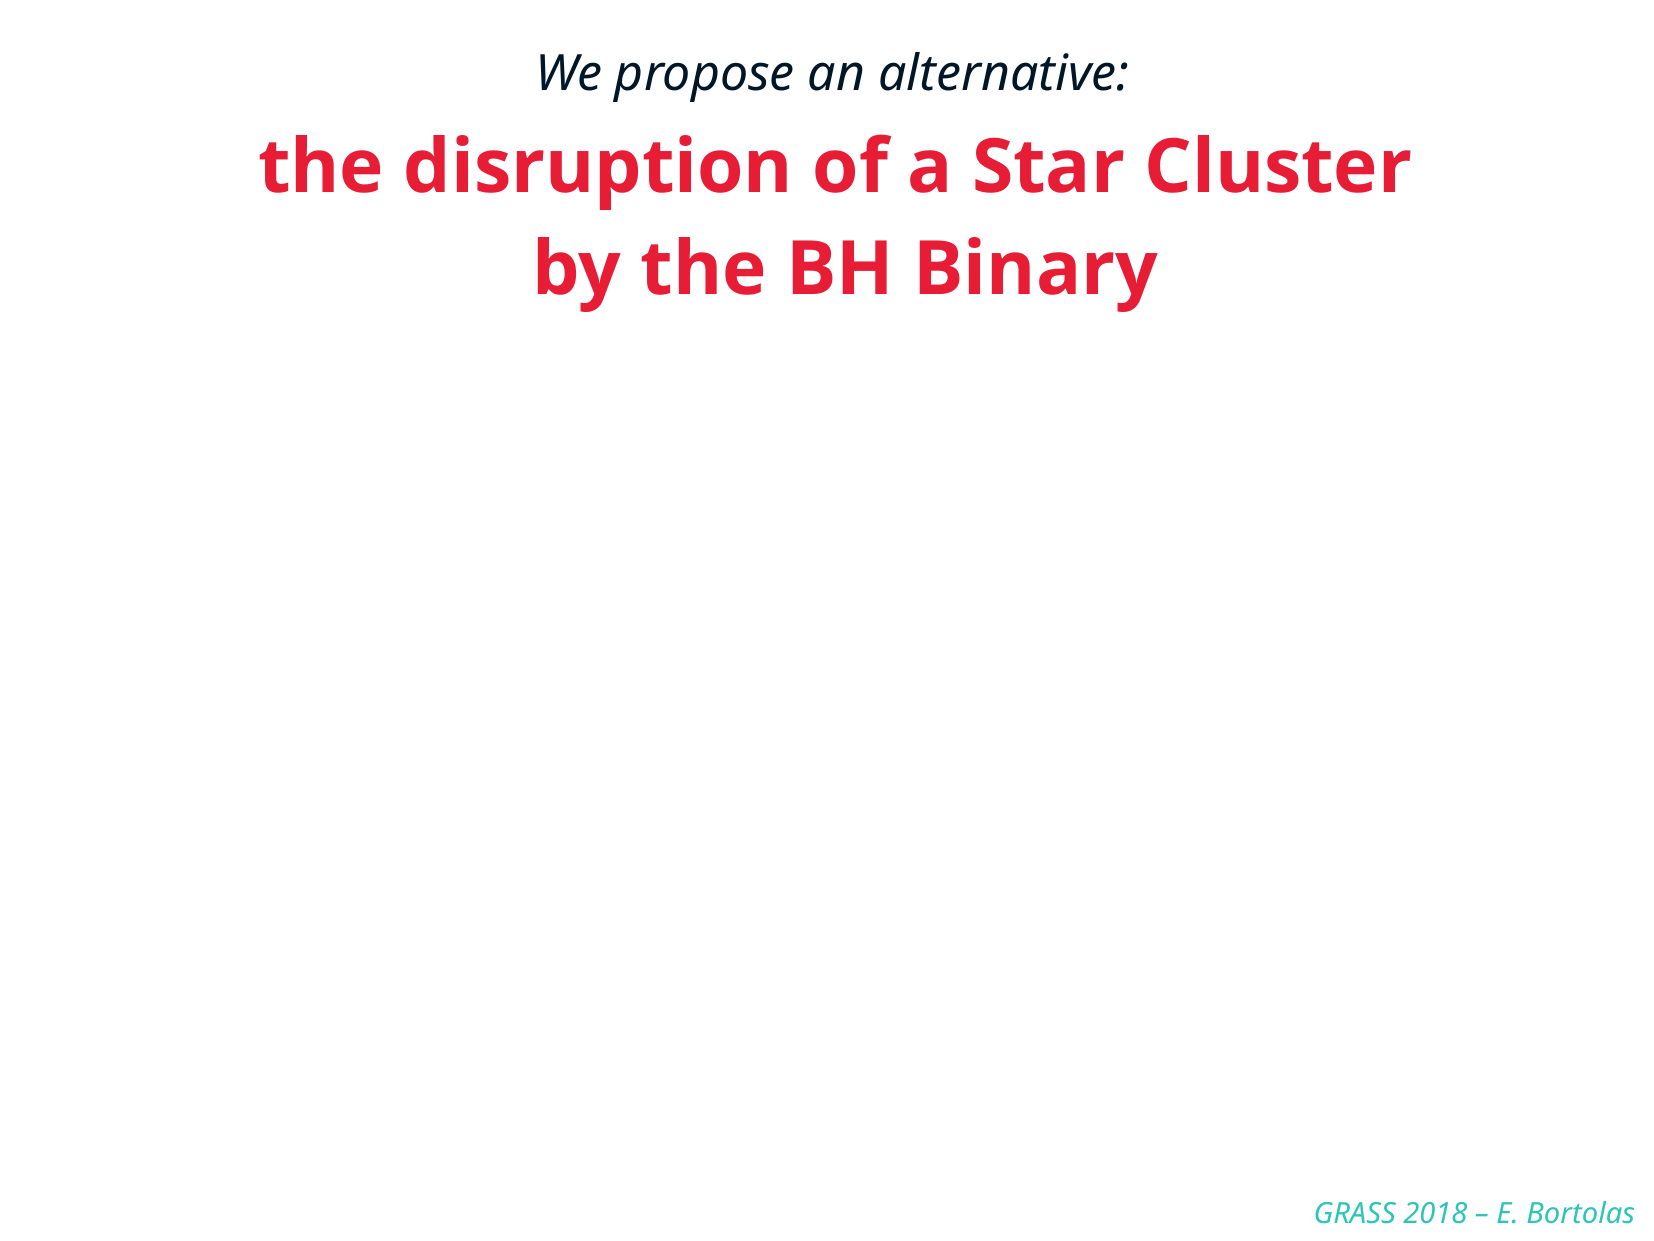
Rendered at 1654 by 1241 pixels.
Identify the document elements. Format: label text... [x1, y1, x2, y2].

text_box the disruption of a Star Cluster by the BH Binary [120, 166, 1572, 288]
text_box We propose an alternative: [45, 29, 1621, 166]
text_box GRASS 2018 – E. Bortolas [1155, 1185, 1651, 1241]
